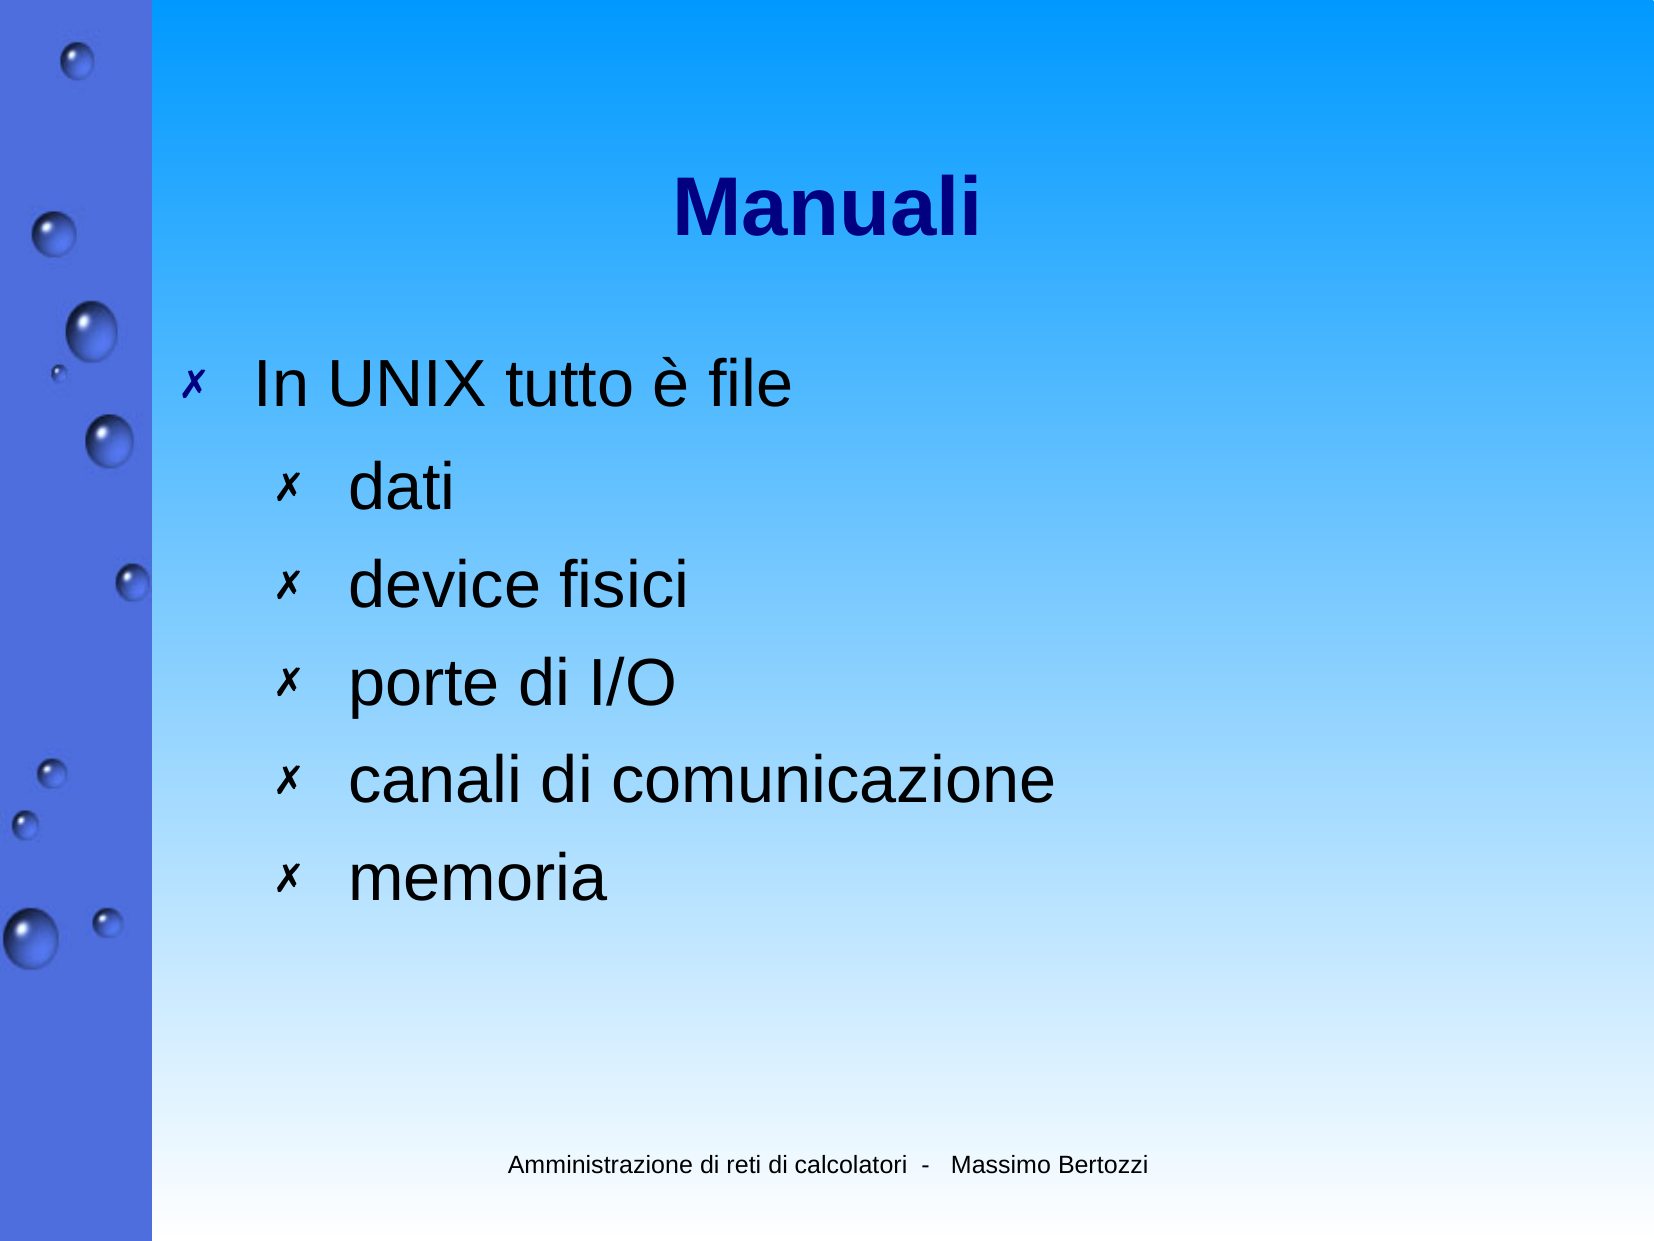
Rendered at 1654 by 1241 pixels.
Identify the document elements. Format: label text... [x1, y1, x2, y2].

list In UNIX tutto è file dati device fisici porte di I/O canali di comunicazione memoria [159, 346, 1572, 1128]
title Manuali [121, 102, 1534, 311]
picture [0, 0, 152, 1241]
